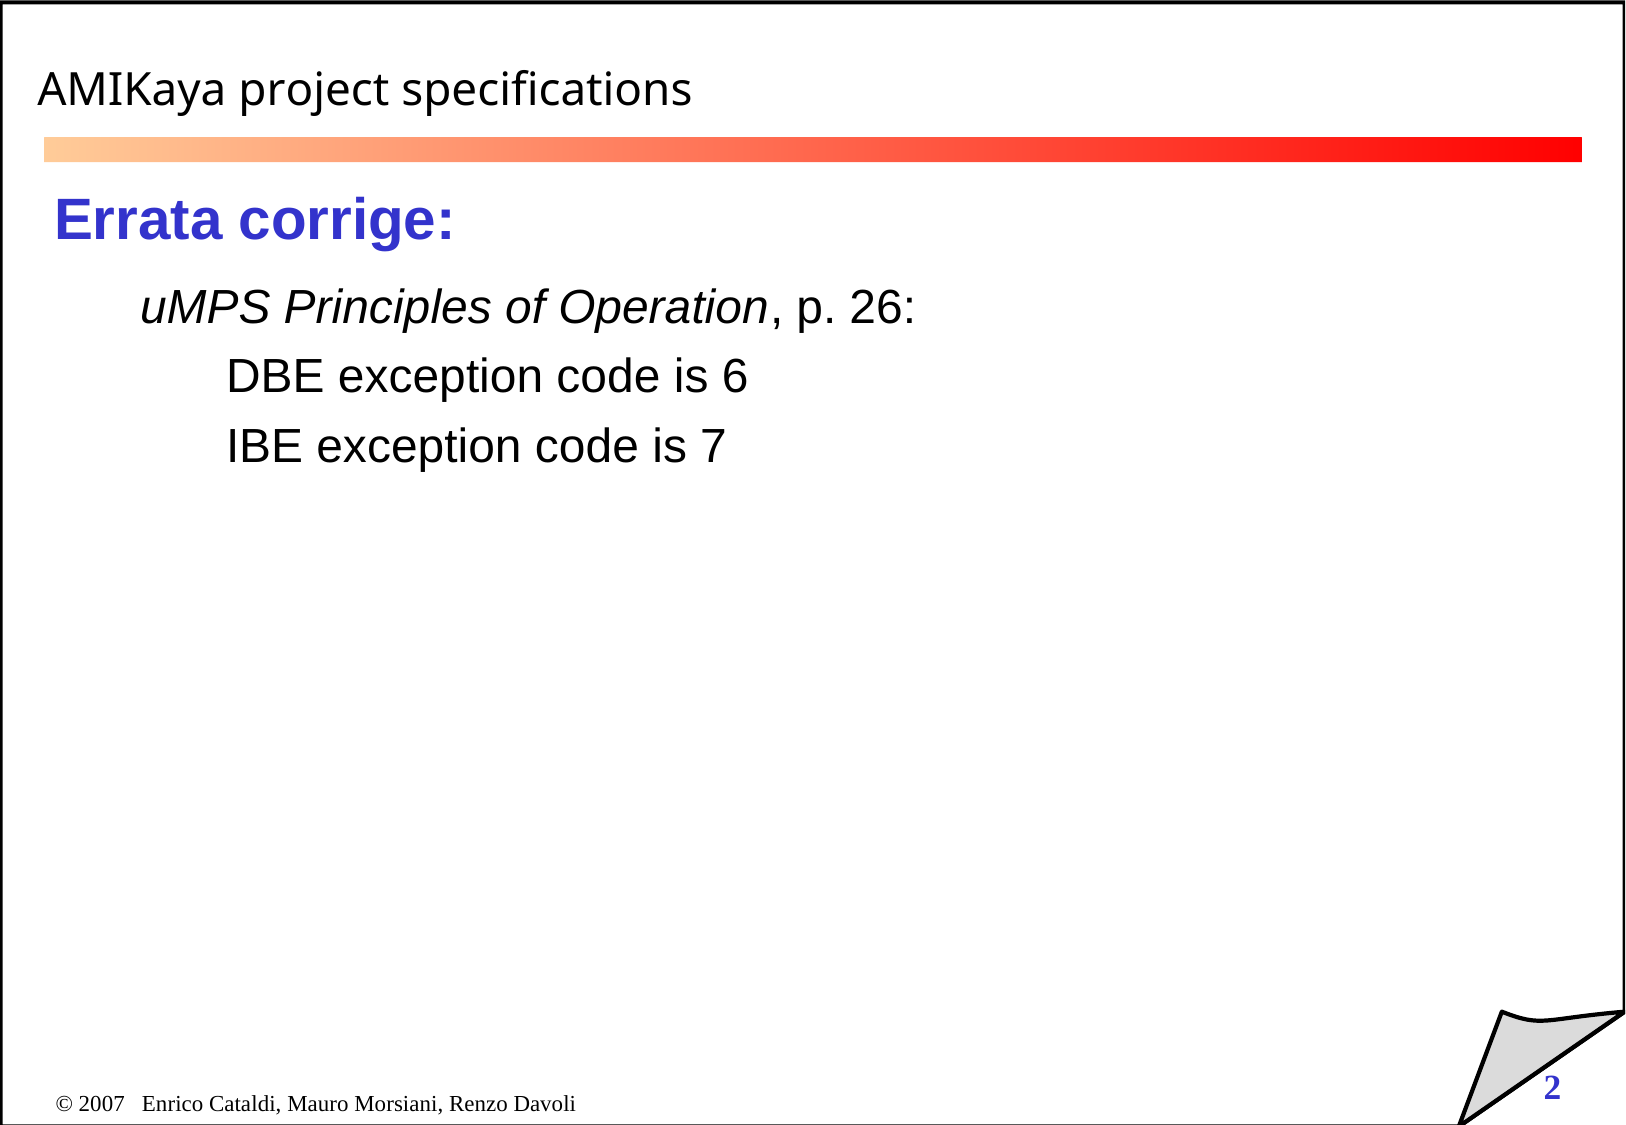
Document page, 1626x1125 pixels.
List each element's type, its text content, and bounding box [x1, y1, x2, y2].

title AMIKaya project specifications [37, 44, 1587, 131]
list Errata corrige: uMPS Principles of Operation, p. 26: DBE exception code is 6 IBE exception code is 7 [54, 187, 1571, 972]
